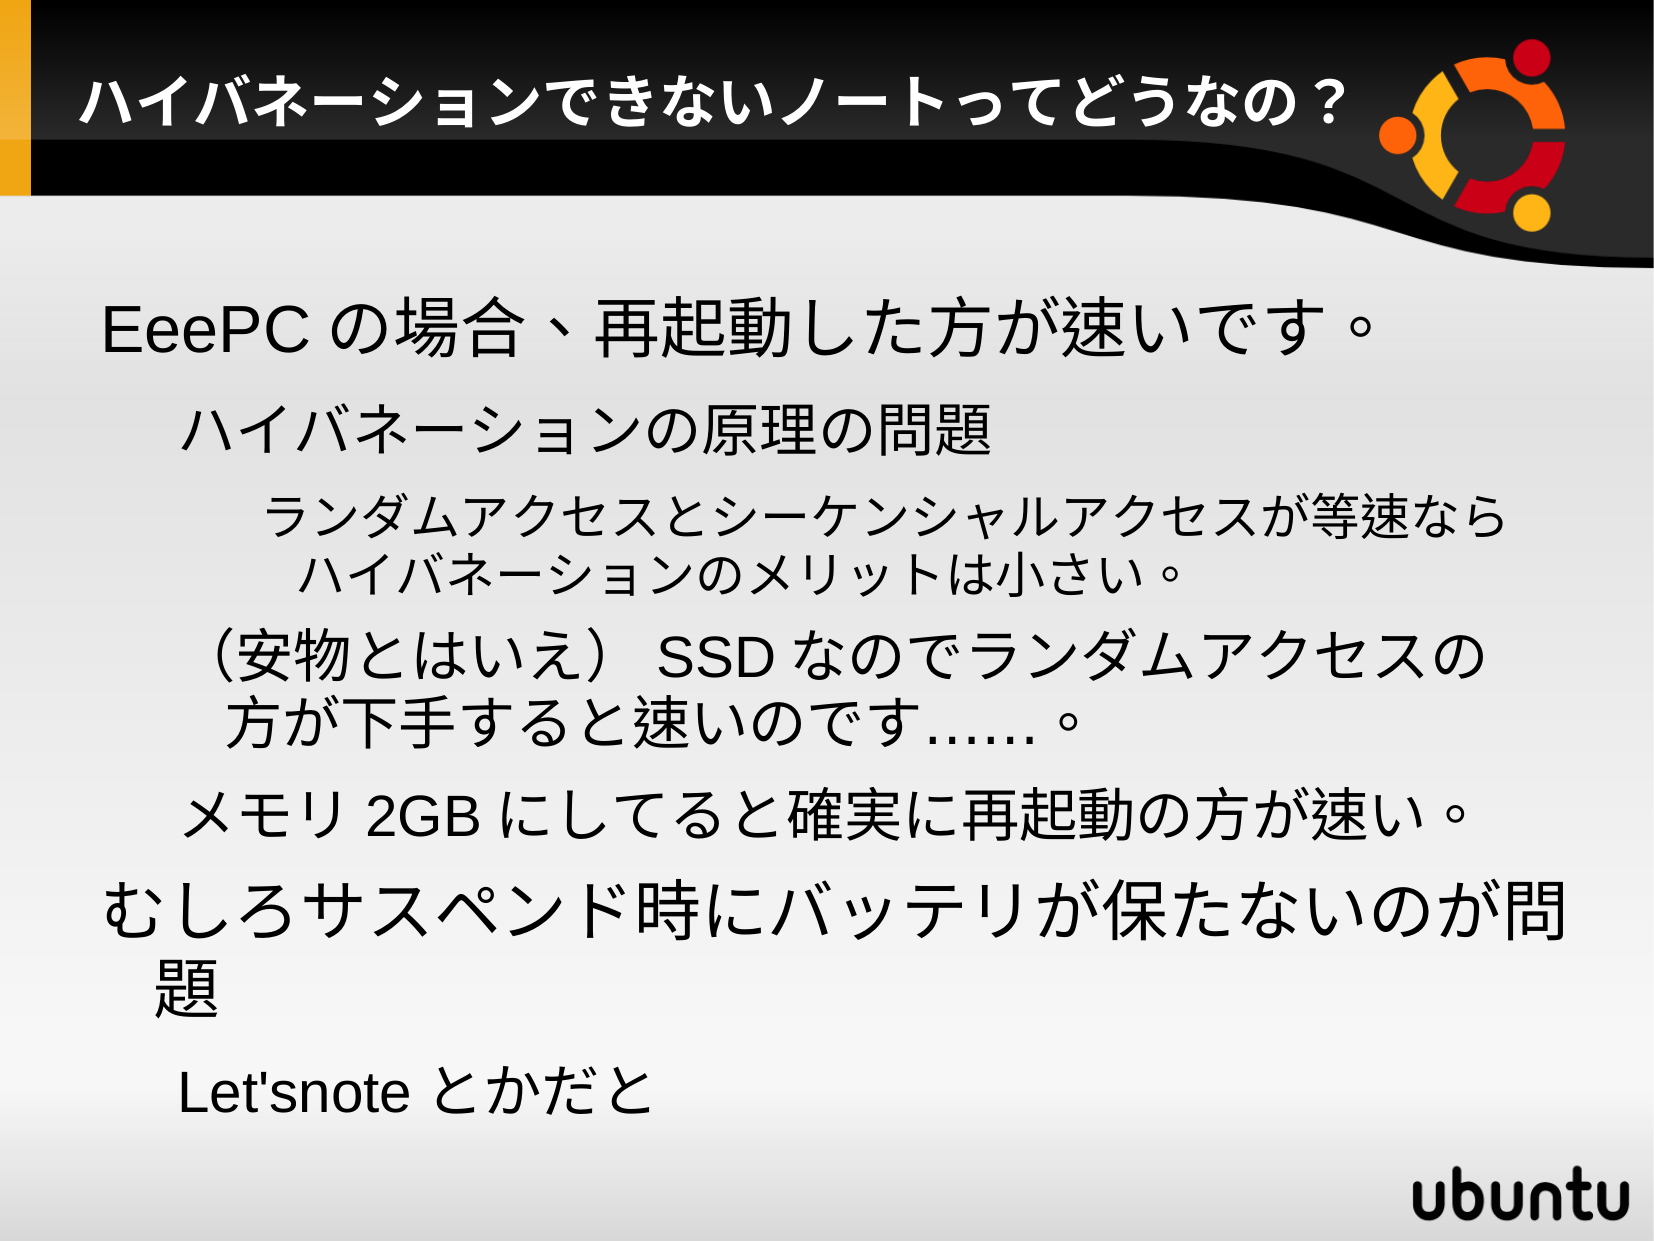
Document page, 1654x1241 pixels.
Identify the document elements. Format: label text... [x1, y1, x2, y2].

picture [0, 0, 1654, 1241]
list EeePCの場合、再起動した方が速いです。 ハイバネーションの原理の問題 ランダムアクセスとシーケンシャルアクセスが等速なら ハイバネーションのメリットは小さい。 （安物とはいえ）SSDなのでランダムアクセスの 方が下手すると速いのです……。 メモリ2GBにしてると確実に再起動の方が速い。 むしろサスペンド時にバッテリが保たないのが問題 Let'snoteとかだと [82, 290, 1571, 1109]
title ハイバネーションできないノートってどうなの？ [76, 0, 1565, 208]
